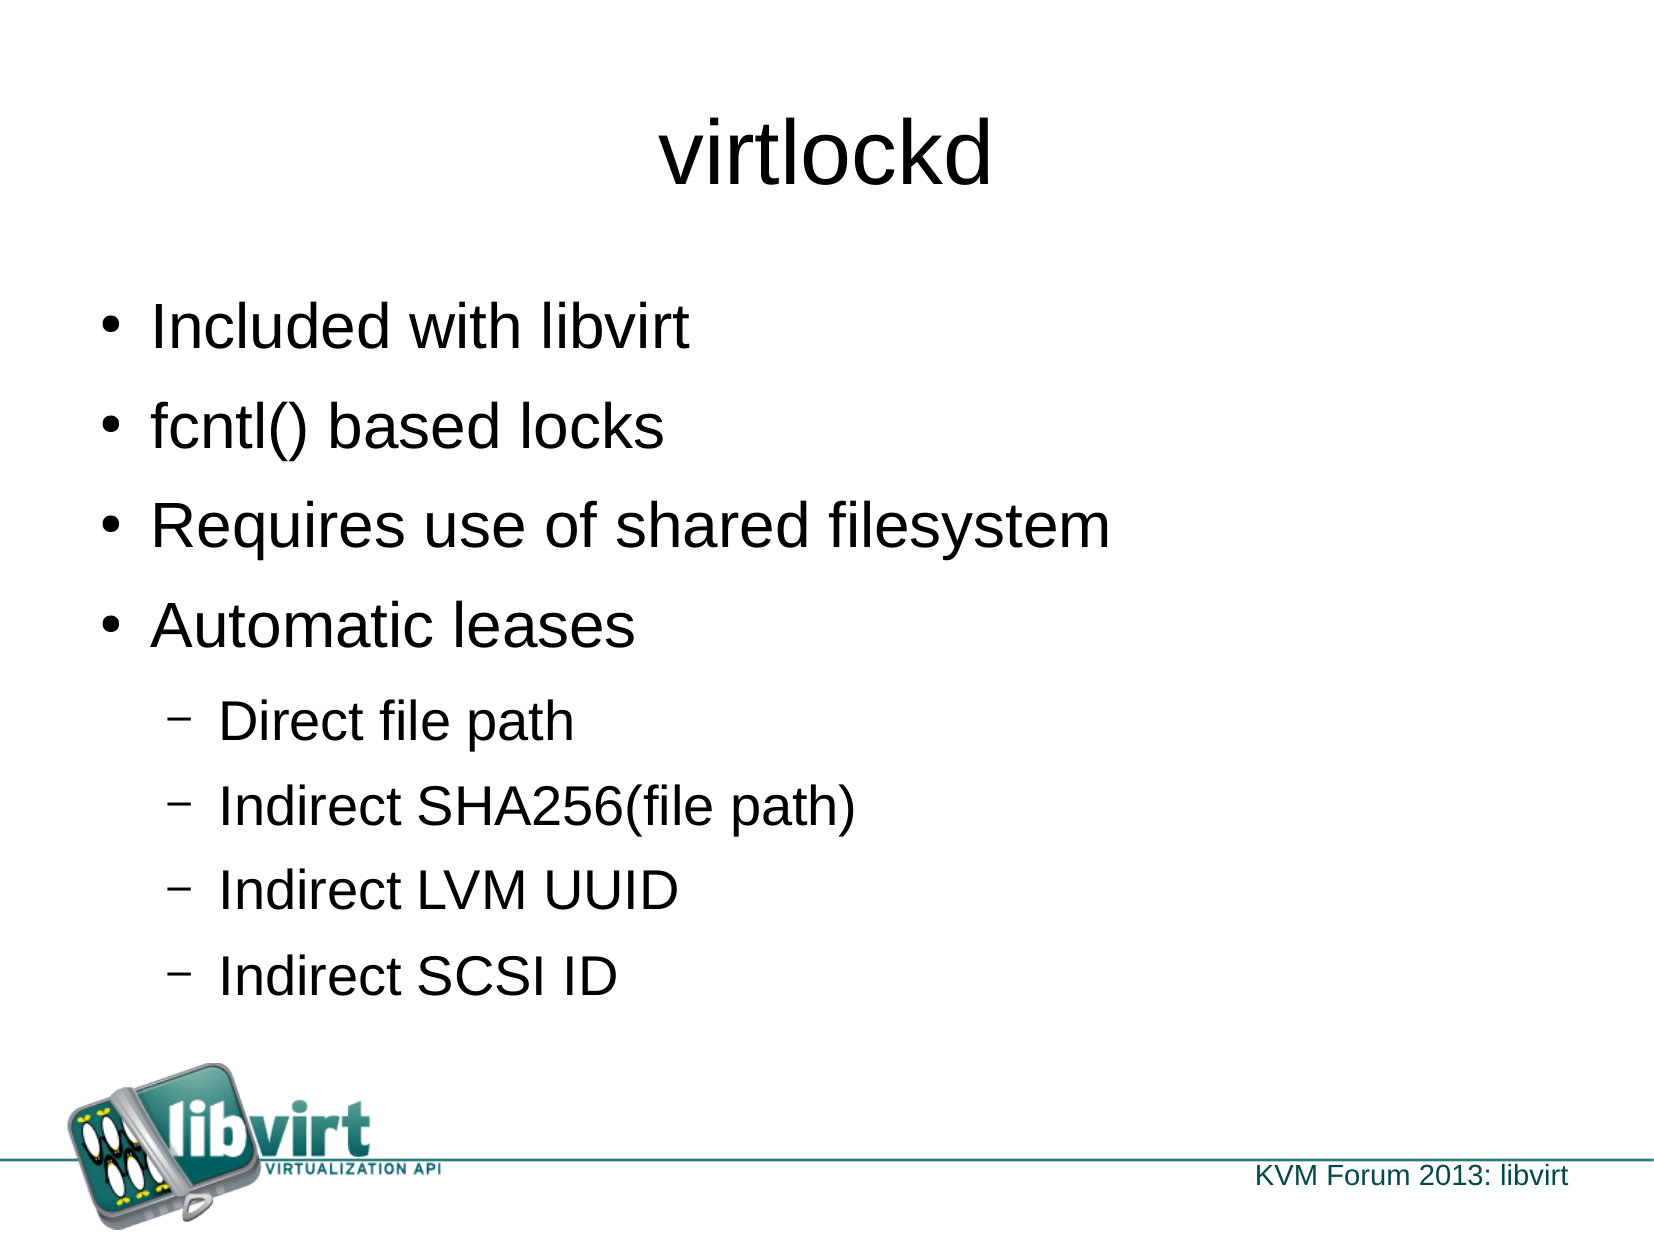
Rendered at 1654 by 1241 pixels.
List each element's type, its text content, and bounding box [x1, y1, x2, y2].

picture [0, 1063, 1654, 1230]
list Included with libvirt fcntl() based locks Requires use of shared filesystem Automatic leases Direct file path Indirect SHA256(file path) Indirect LVM UUID Indirect SCSI ID [82, 290, 1571, 1010]
title virtlockd [82, 49, 1571, 257]
